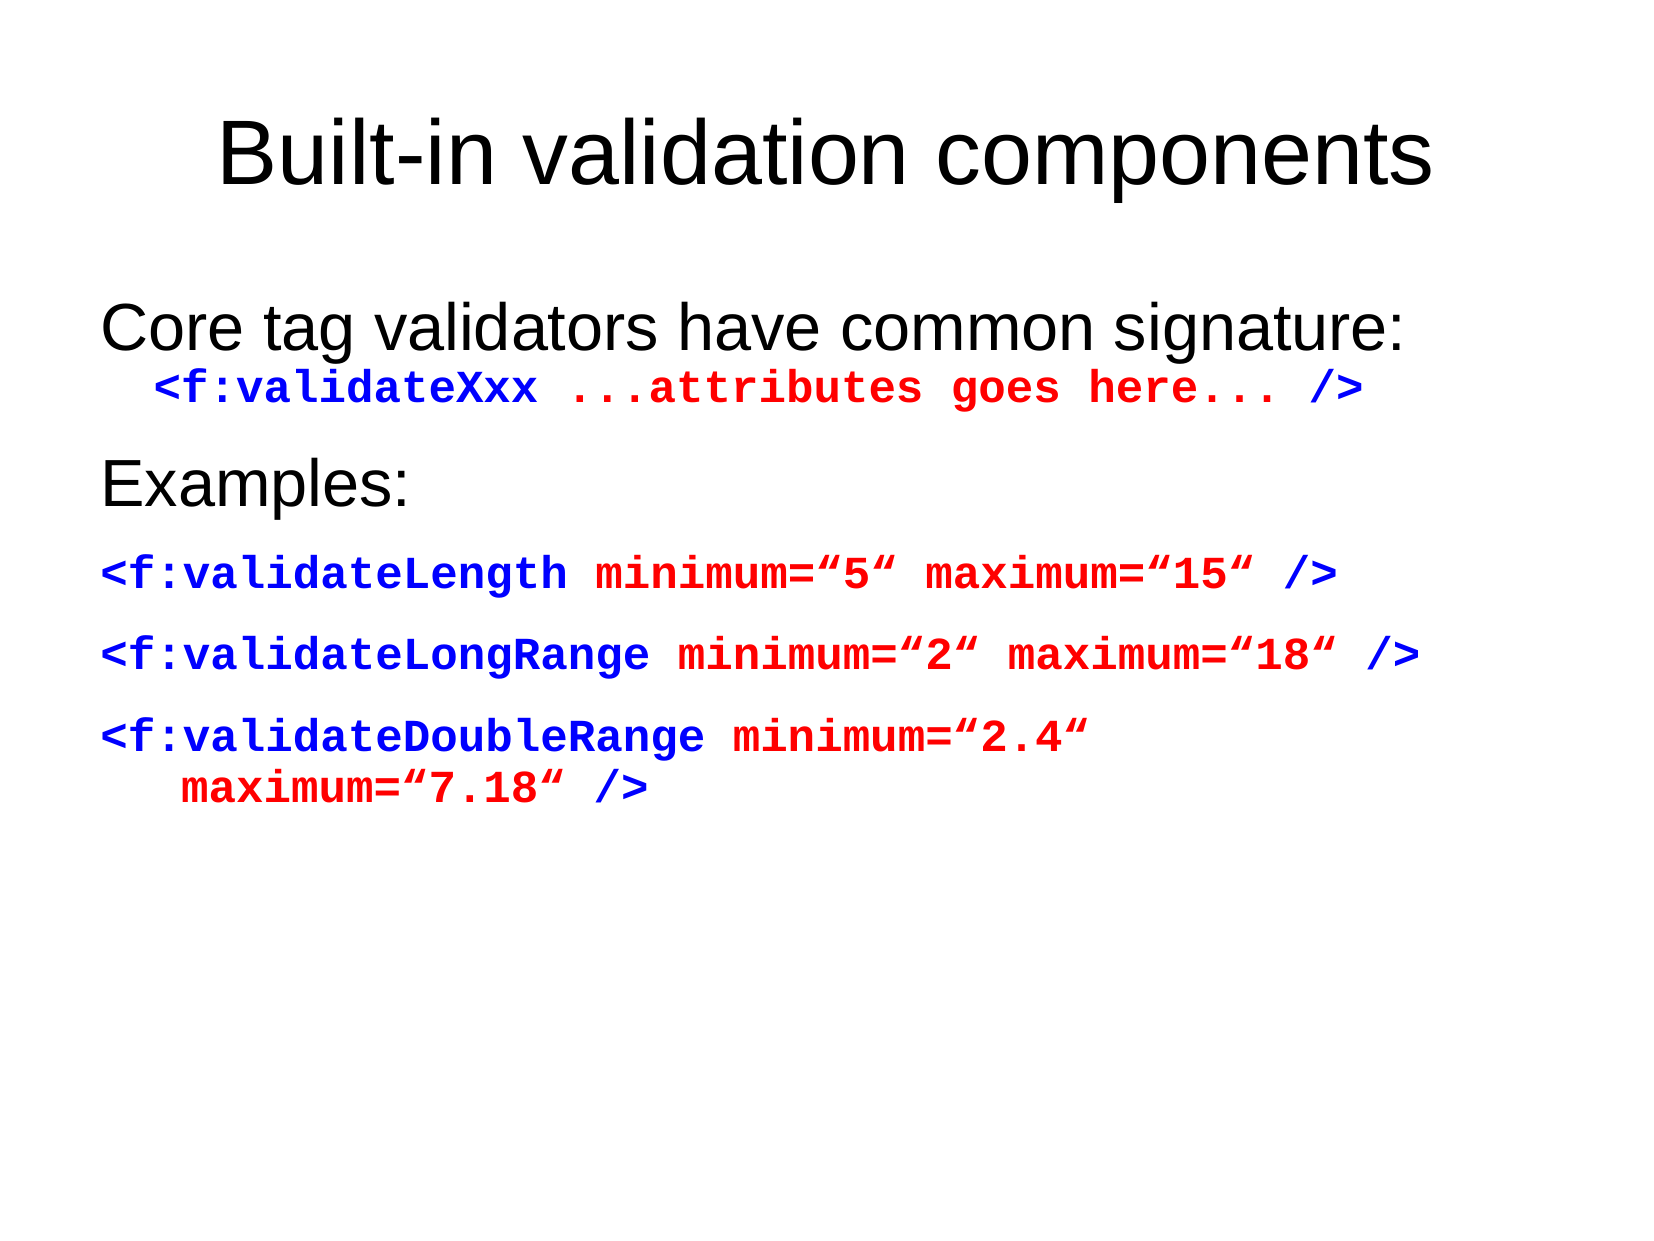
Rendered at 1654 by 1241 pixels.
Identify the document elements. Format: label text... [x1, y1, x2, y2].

title Built-in validation components [82, 56, 1571, 250]
list Core tag validators have common signature: <f:validateXxx ...attributes goes here... /> Examples: <f:validateLength minimum=“5“ maximum=“15“ /> <f:validateLongRange minimum=“2“ maximum=“18“ /> <f:validateDoubleRange minimum=“2.4“ maximum=“7.18“ /> [82, 290, 1571, 1094]
